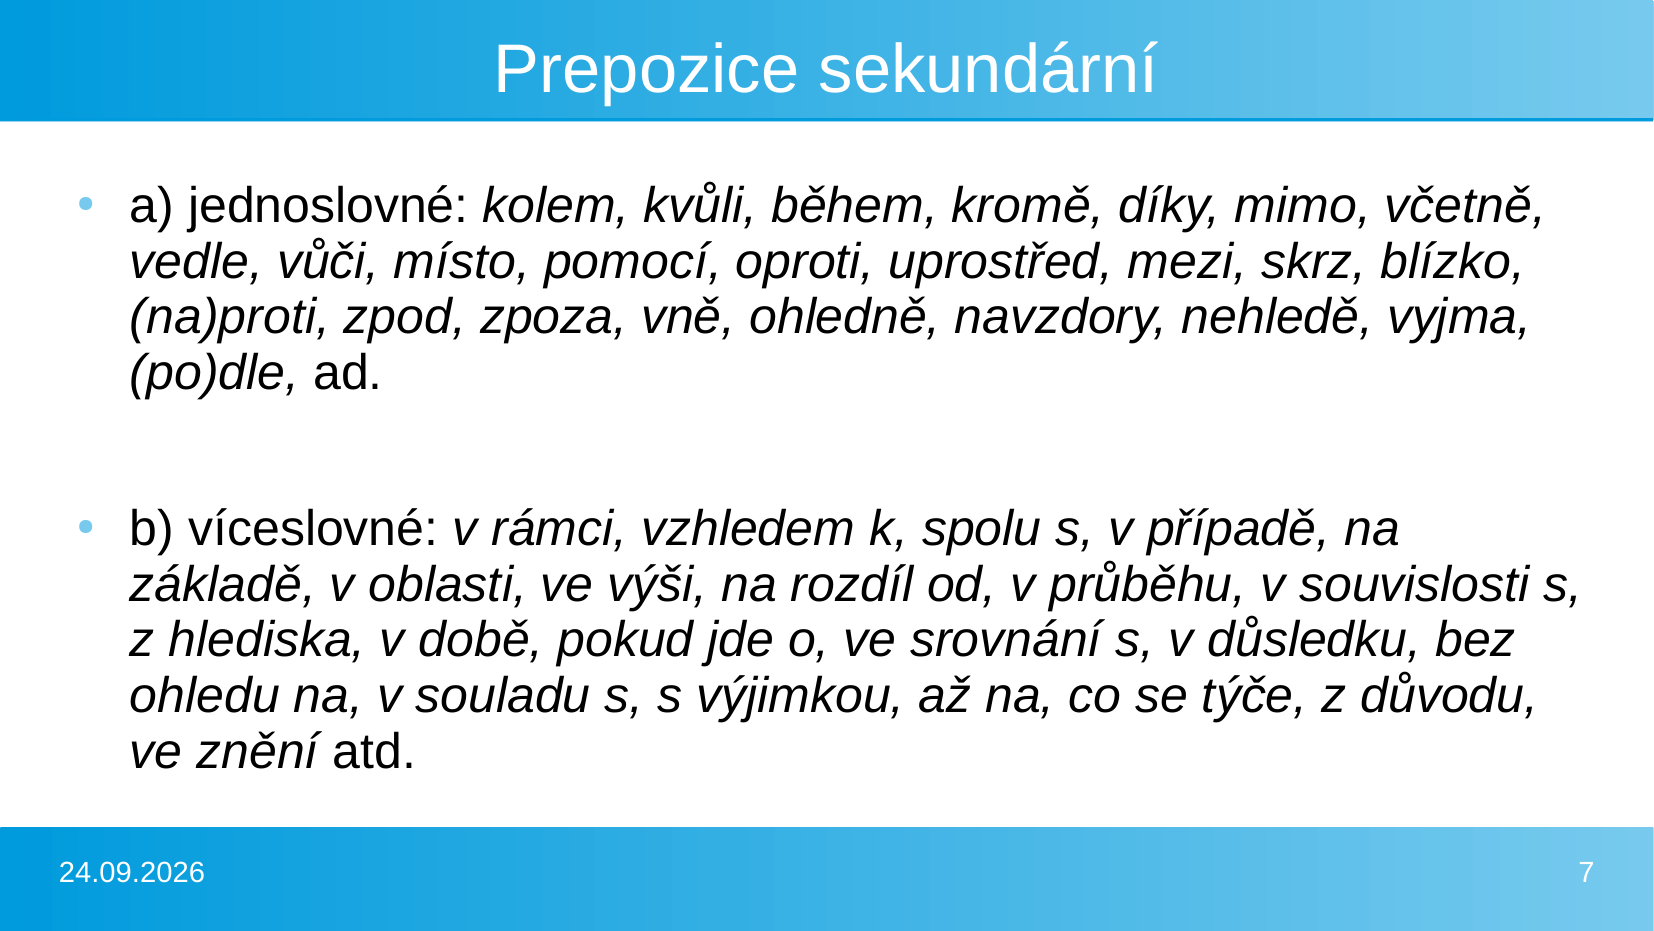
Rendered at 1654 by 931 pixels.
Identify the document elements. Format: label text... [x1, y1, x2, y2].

title Prepozice sekundární [59, 29, 1595, 108]
list a) jednoslovné: kolem, kvůli, během, kromě, díky, mimo, včetně, vedle, vůči, místo, pomocí, oproti, uprostřed, mezi, skrz, blízko,(na)proti, zpod, zpoza, vně, ohledně, navzdory, nehledě, vyjma, (po)dle, ad. b) víceslovné: v rámci, vzhledem k, spolu s, v případě, na základě, v oblasti, ve výši, na rozdíl od, v průběhu, v souvislosti s, z hlediska, v době, pokud jde o, ve srovnání s, v důsledku, bez ohledu na, v souladu s, s výjimkou, až na, co se týče, z důvodu, ve znění atd. [59, 177, 1595, 768]
